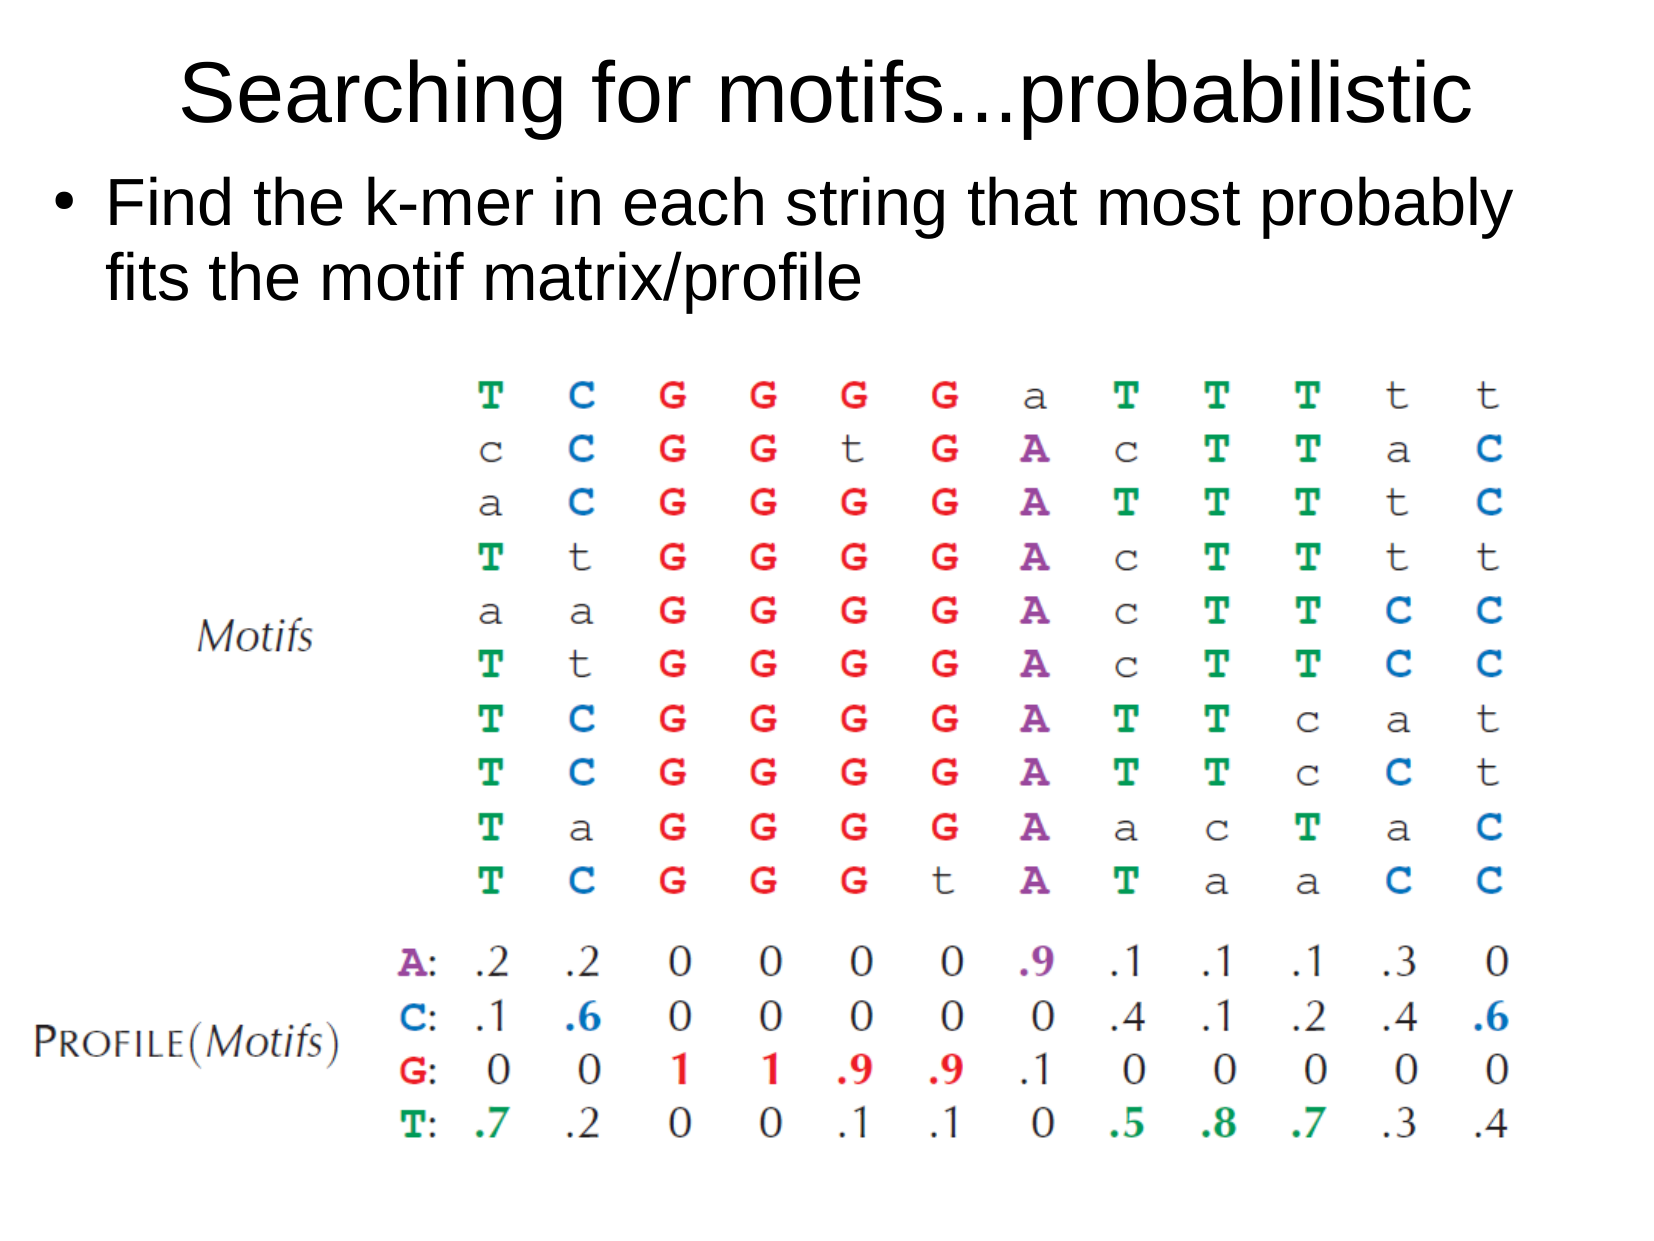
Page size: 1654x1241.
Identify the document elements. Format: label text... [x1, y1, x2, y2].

title Searching for motifs...probabilistic [31, 19, 1623, 165]
list Find the k-mer in each string that most probably fits the motif matrix/profile [34, 165, 1620, 328]
picture [0, 328, 1654, 1159]
